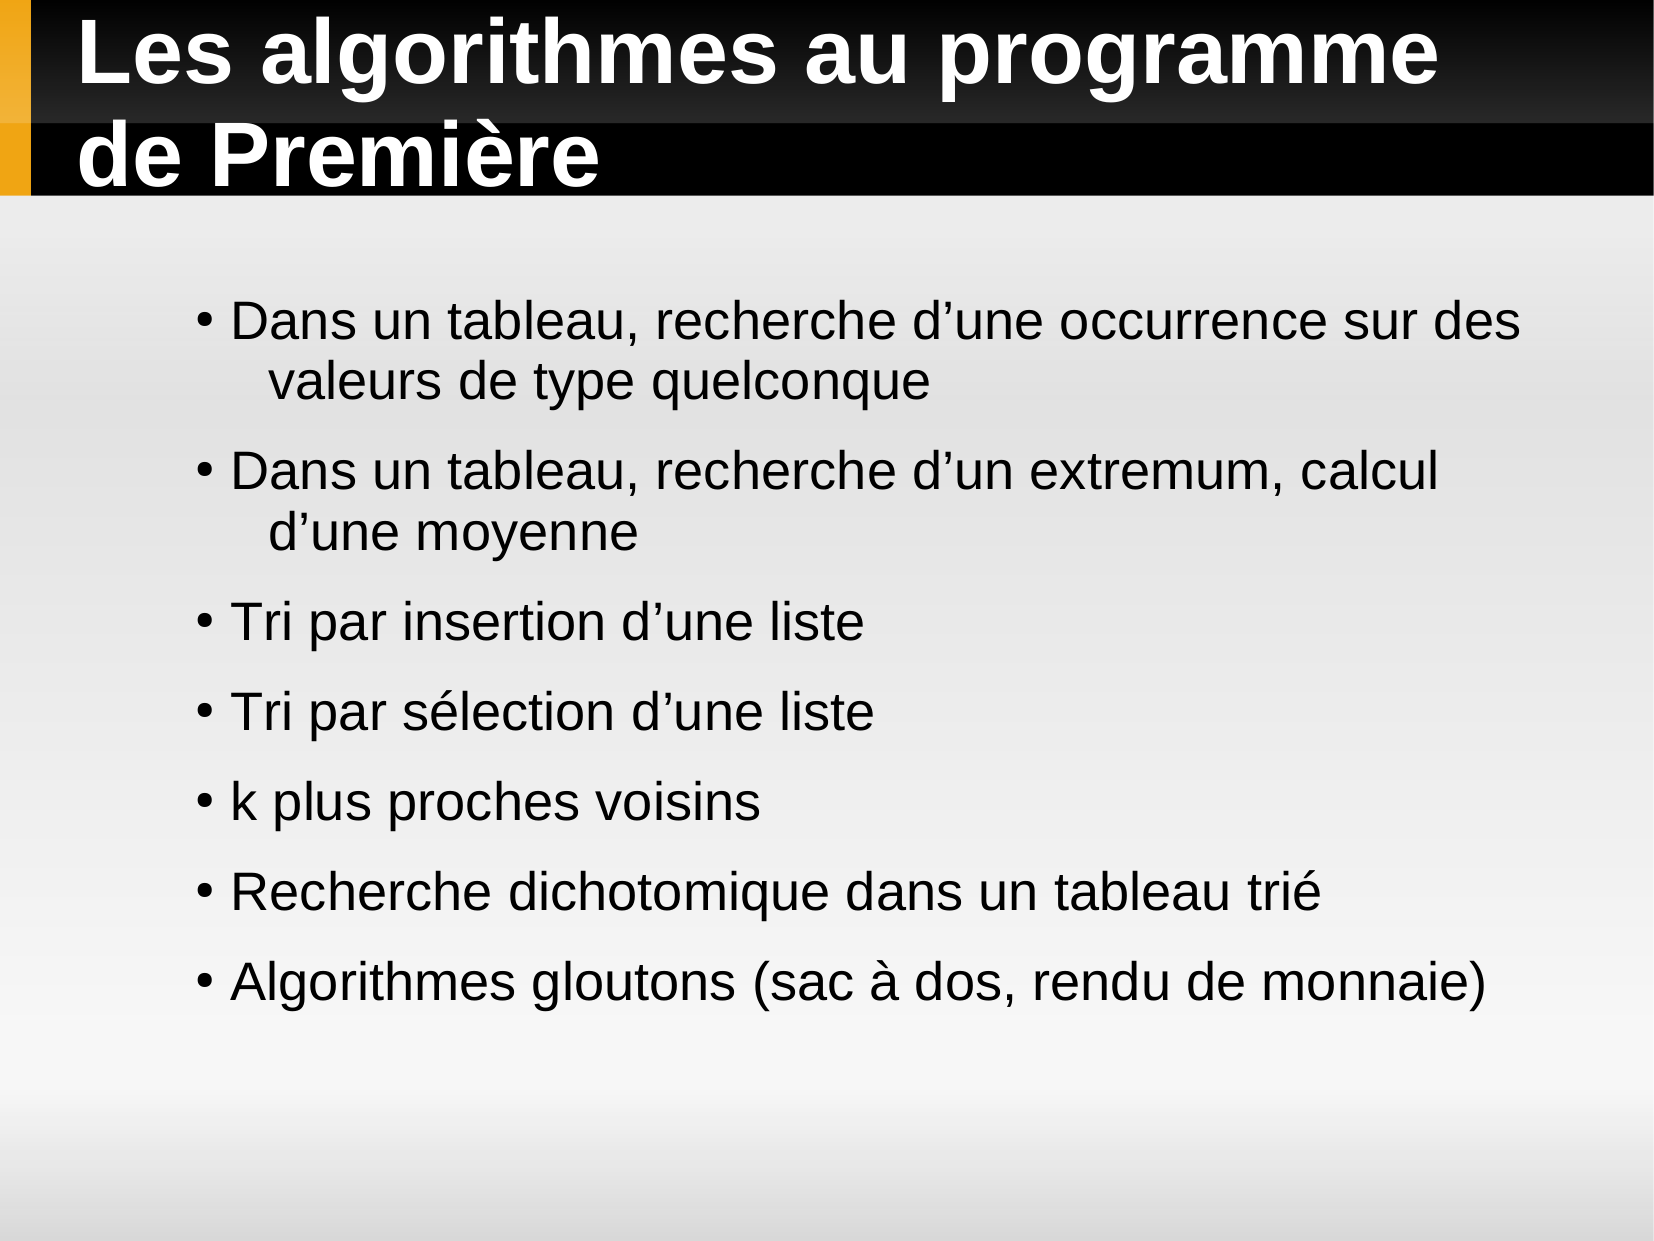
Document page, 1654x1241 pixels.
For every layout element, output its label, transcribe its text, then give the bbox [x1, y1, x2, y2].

list Dans un tableau, recherche d’une occurrence sur des valeurs de type quelconque Dans un tableau, recherche d’un extremum, calcul d’une moyenne Tri par insertion d’une liste Tri par sélection d’une liste k plus proches voisins Recherche dichotomique dans un tableau trié Algorithmes gloutons (sac à dos, rendu de monnaie) [82, 290, 1571, 1138]
title Les algorithmes au programme de Première [76, 0, 1565, 208]
picture [0, 0, 1654, 1241]
